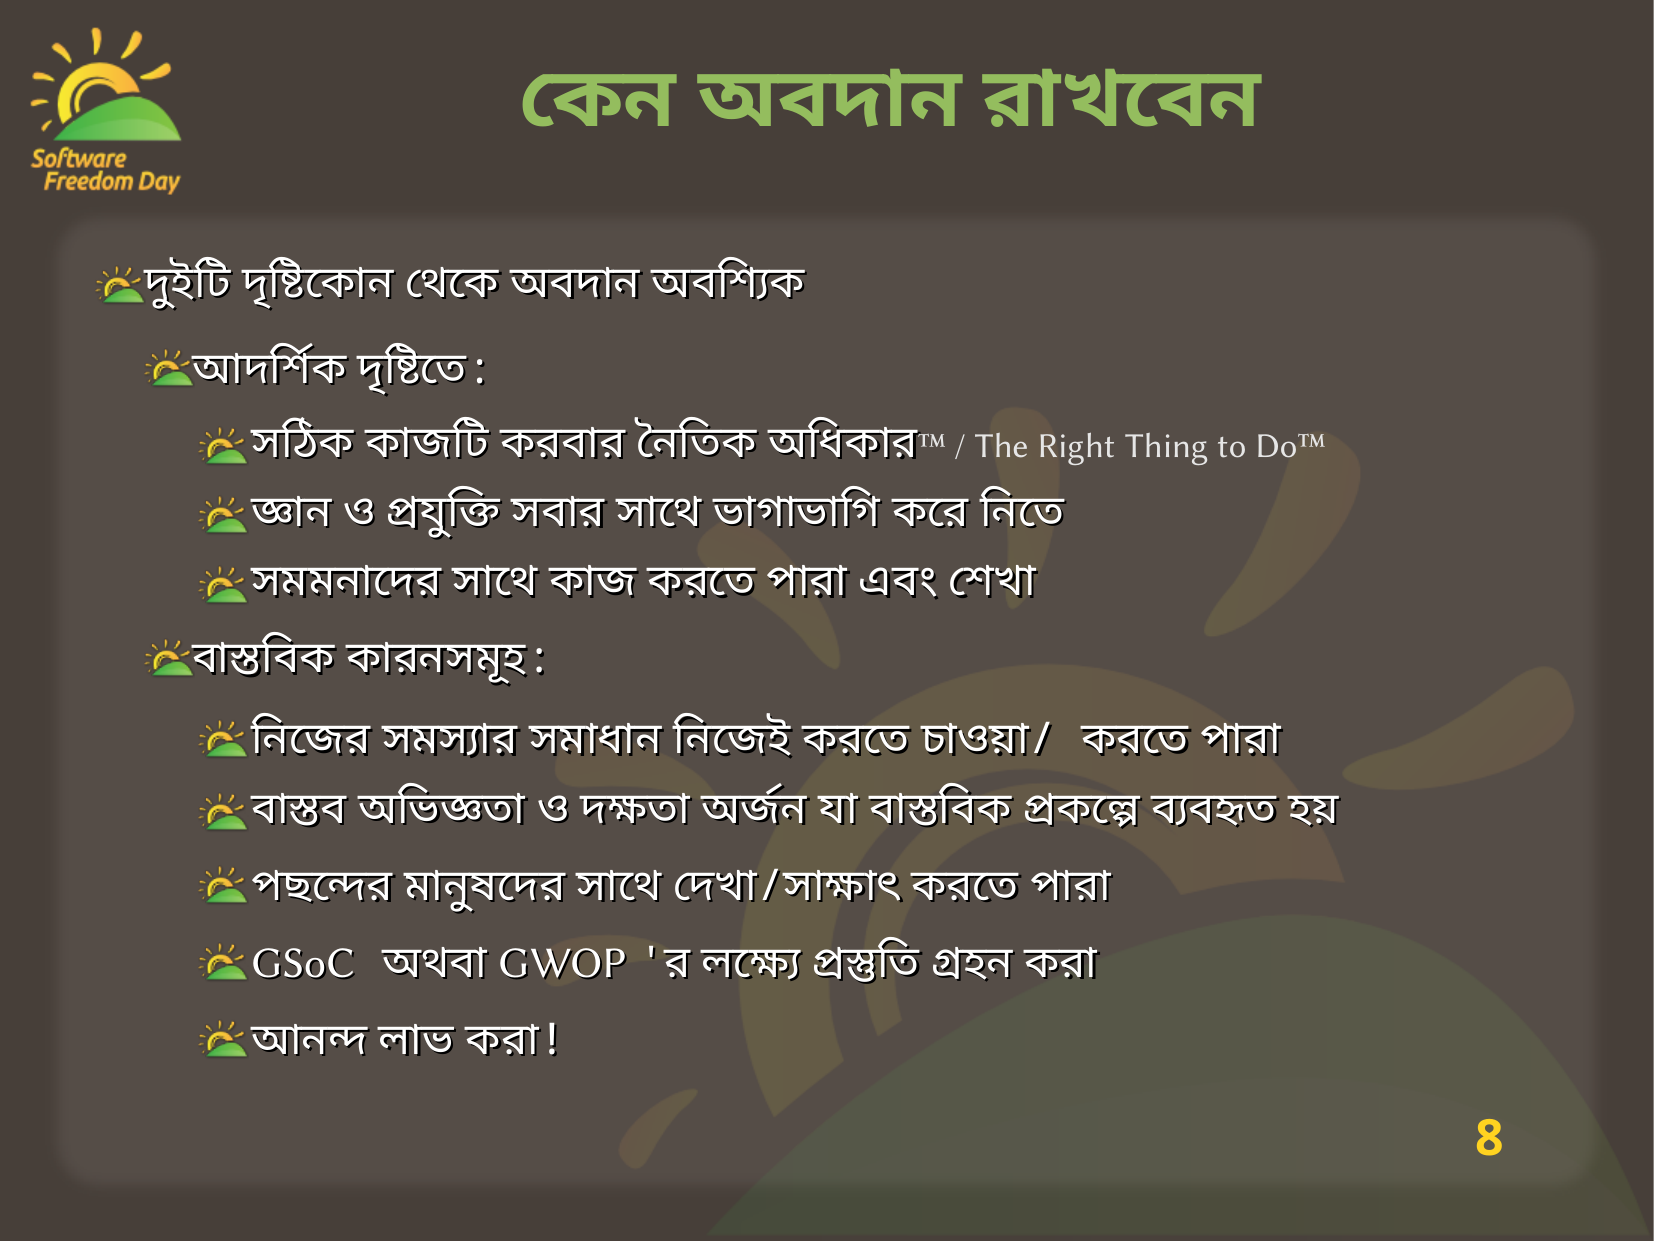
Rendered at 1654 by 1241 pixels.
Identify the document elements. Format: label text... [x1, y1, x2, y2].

title কেন অবদান রাখবেন [210, 9, 1571, 205]
picture [0, 0, 1654, 1241]
list দুইটি দৃষ্টিকোন থেকে অবদান অবশ্যিক আদর্শিক দৃষ্টিতে: সঠিক কাজটি করবার নৈতিক অধিকার™ / The Right Thing to Do™ জ্ঞান ও প্রযুক্তি সবার সাথে ভাগাভাগি করে নিতে সমমনাদের সাথে কাজ করতে পারা এবং শেখা বাস্তবিক কারনসমূহ: নিজের সমস্যার সমাধান নিজেই করতে চাওয়া/ করতে পারা বাস্তব অভিজ্ঞতা ও দক্ষতা অর্জন যা বাস্তবিক প্রকল্পে ব্যবহৃত হয় পছন্দের মানুষদের সাথে দেখা/সাক্ষাৎ করতে পারা GSoC অথবা GWOP 'র লক্ষ্যে প্রস্তুতি গ্রহন করা আনন্দ লাভ করা! [82, 255, 1571, 1074]
